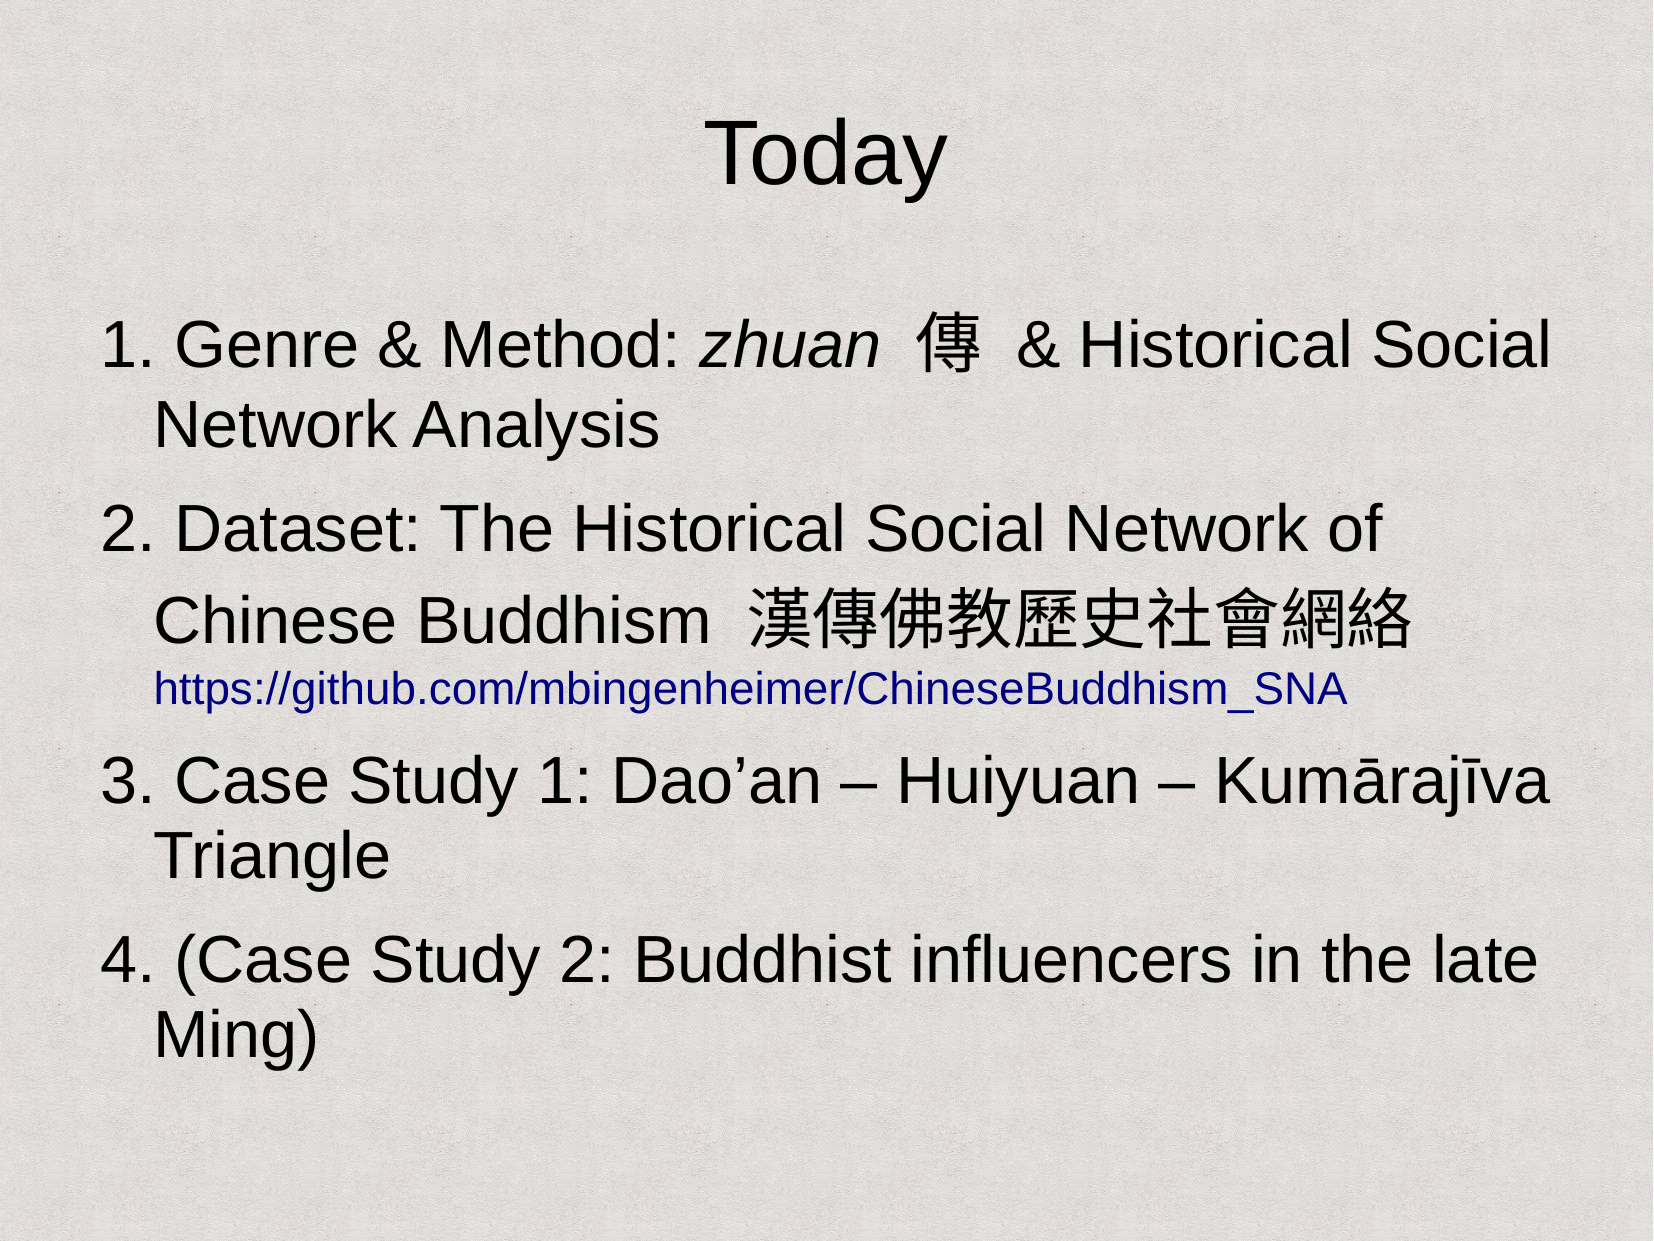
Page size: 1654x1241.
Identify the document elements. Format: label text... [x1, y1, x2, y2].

title Today [82, 49, 1571, 257]
picture [0, 0, 1654, 1241]
list Genre & Method: zhuan 傳 & Historical Social Network Analysis Dataset: The Historical Social Network of Chinese Buddhism 漢傳佛教歷史社會網絡 https://github.com/mbingenheimer/ChineseBuddhism_SNA Case Study 1: Dao’an – Huiyuan – Kumārajīva Triangle (Case Study 2: Buddhist influencers in the late Ming) [82, 290, 1571, 1073]
